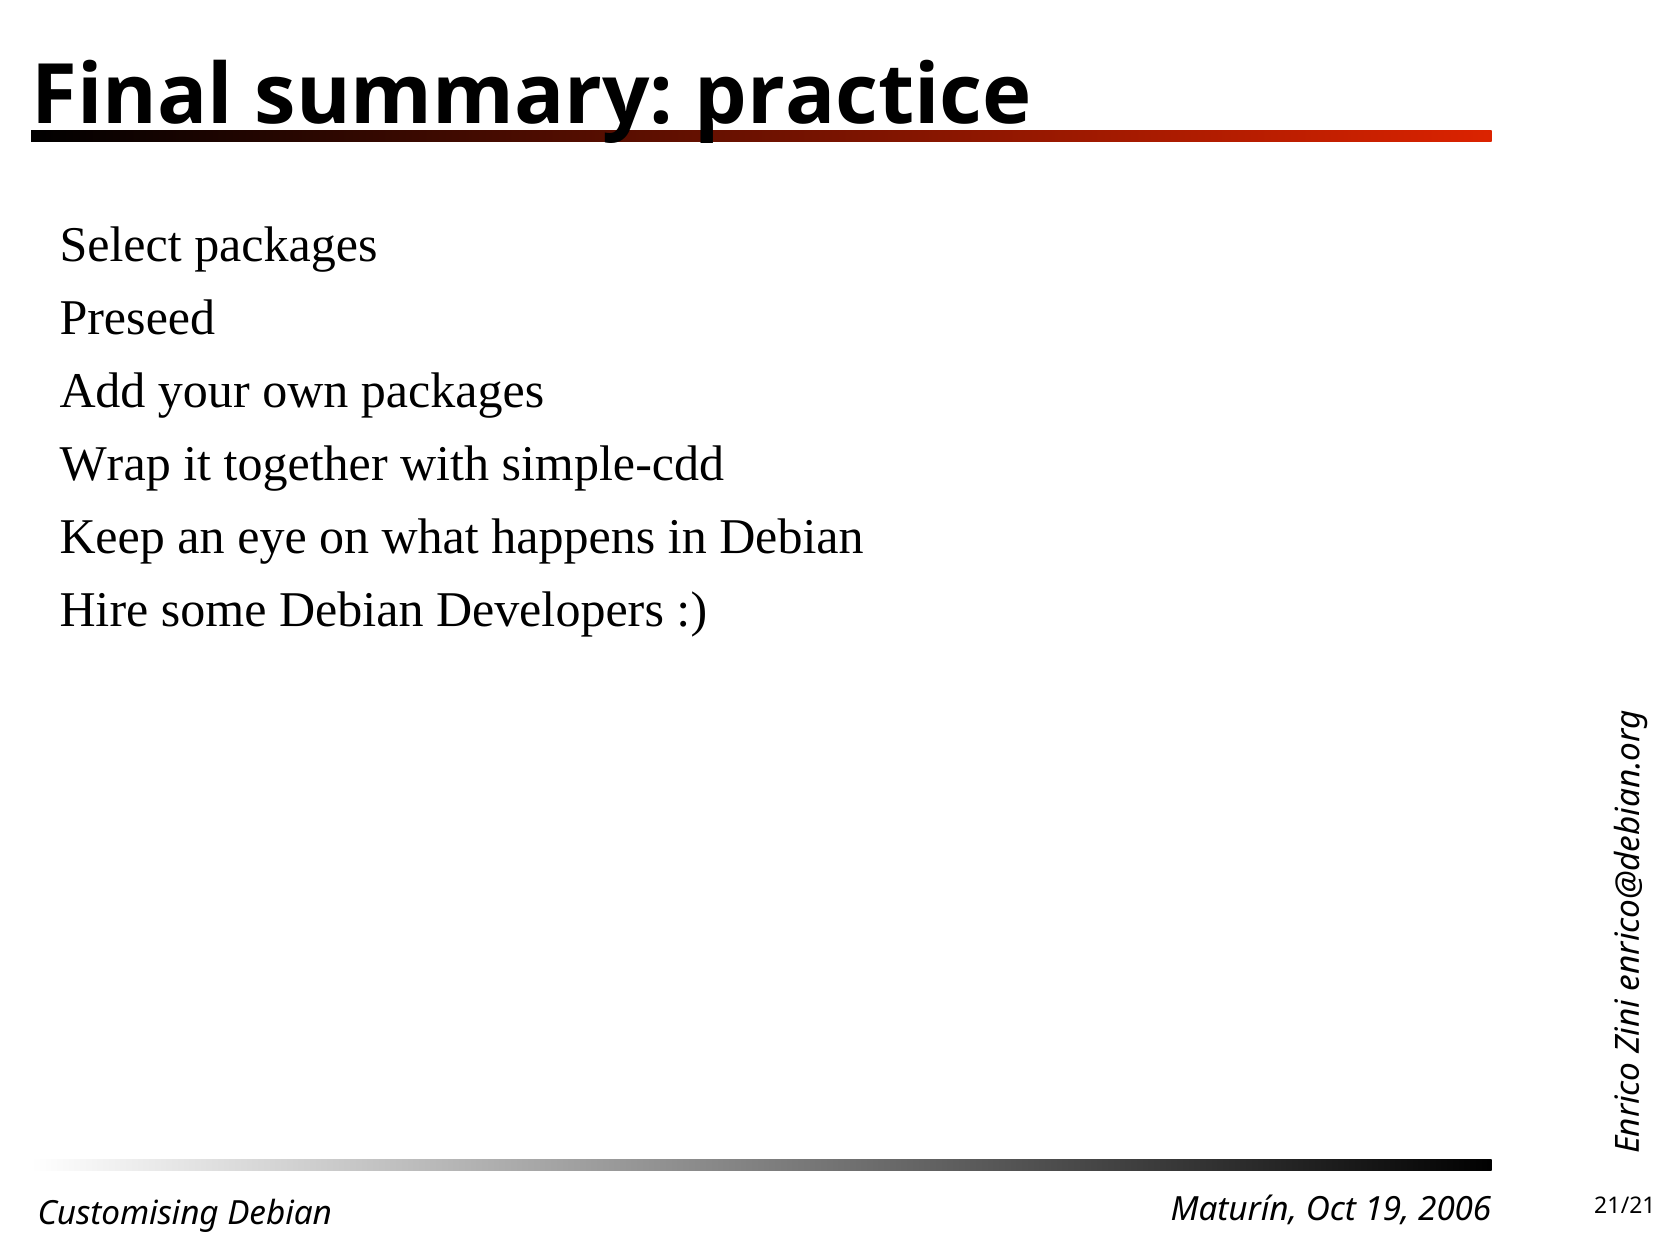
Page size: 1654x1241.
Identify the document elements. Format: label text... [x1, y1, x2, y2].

text_box Select packages Preseed Add your own packages Wrap it together with simple-cdd Keep an eye on what happens in Debian Hire some Debian Developers :) [59, 216, 1495, 982]
text_box Final summary: practice [31, 34, 1495, 169]
